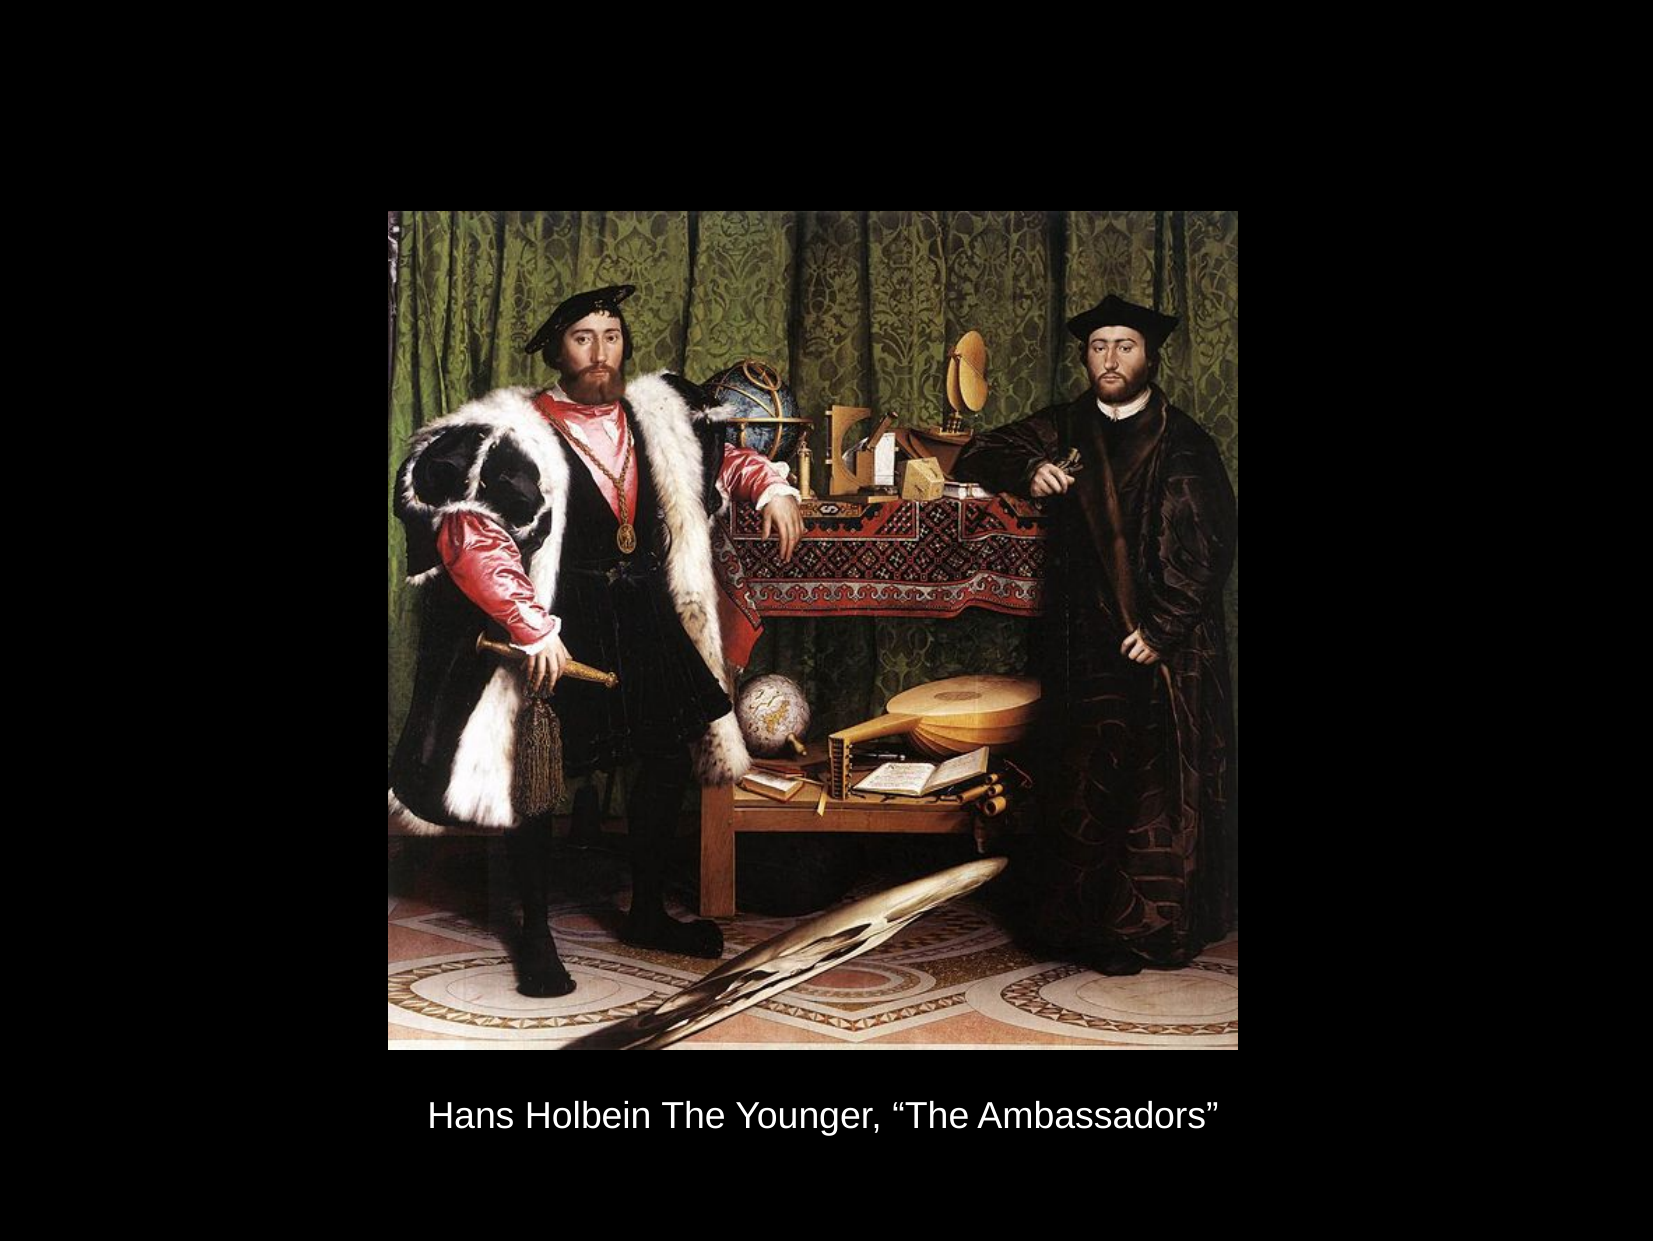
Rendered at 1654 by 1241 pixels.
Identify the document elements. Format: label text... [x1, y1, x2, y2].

picture [388, 211, 1238, 1051]
text_box Hans Holbein The Younger, “The Ambassadors” [412, 1087, 1351, 1149]
